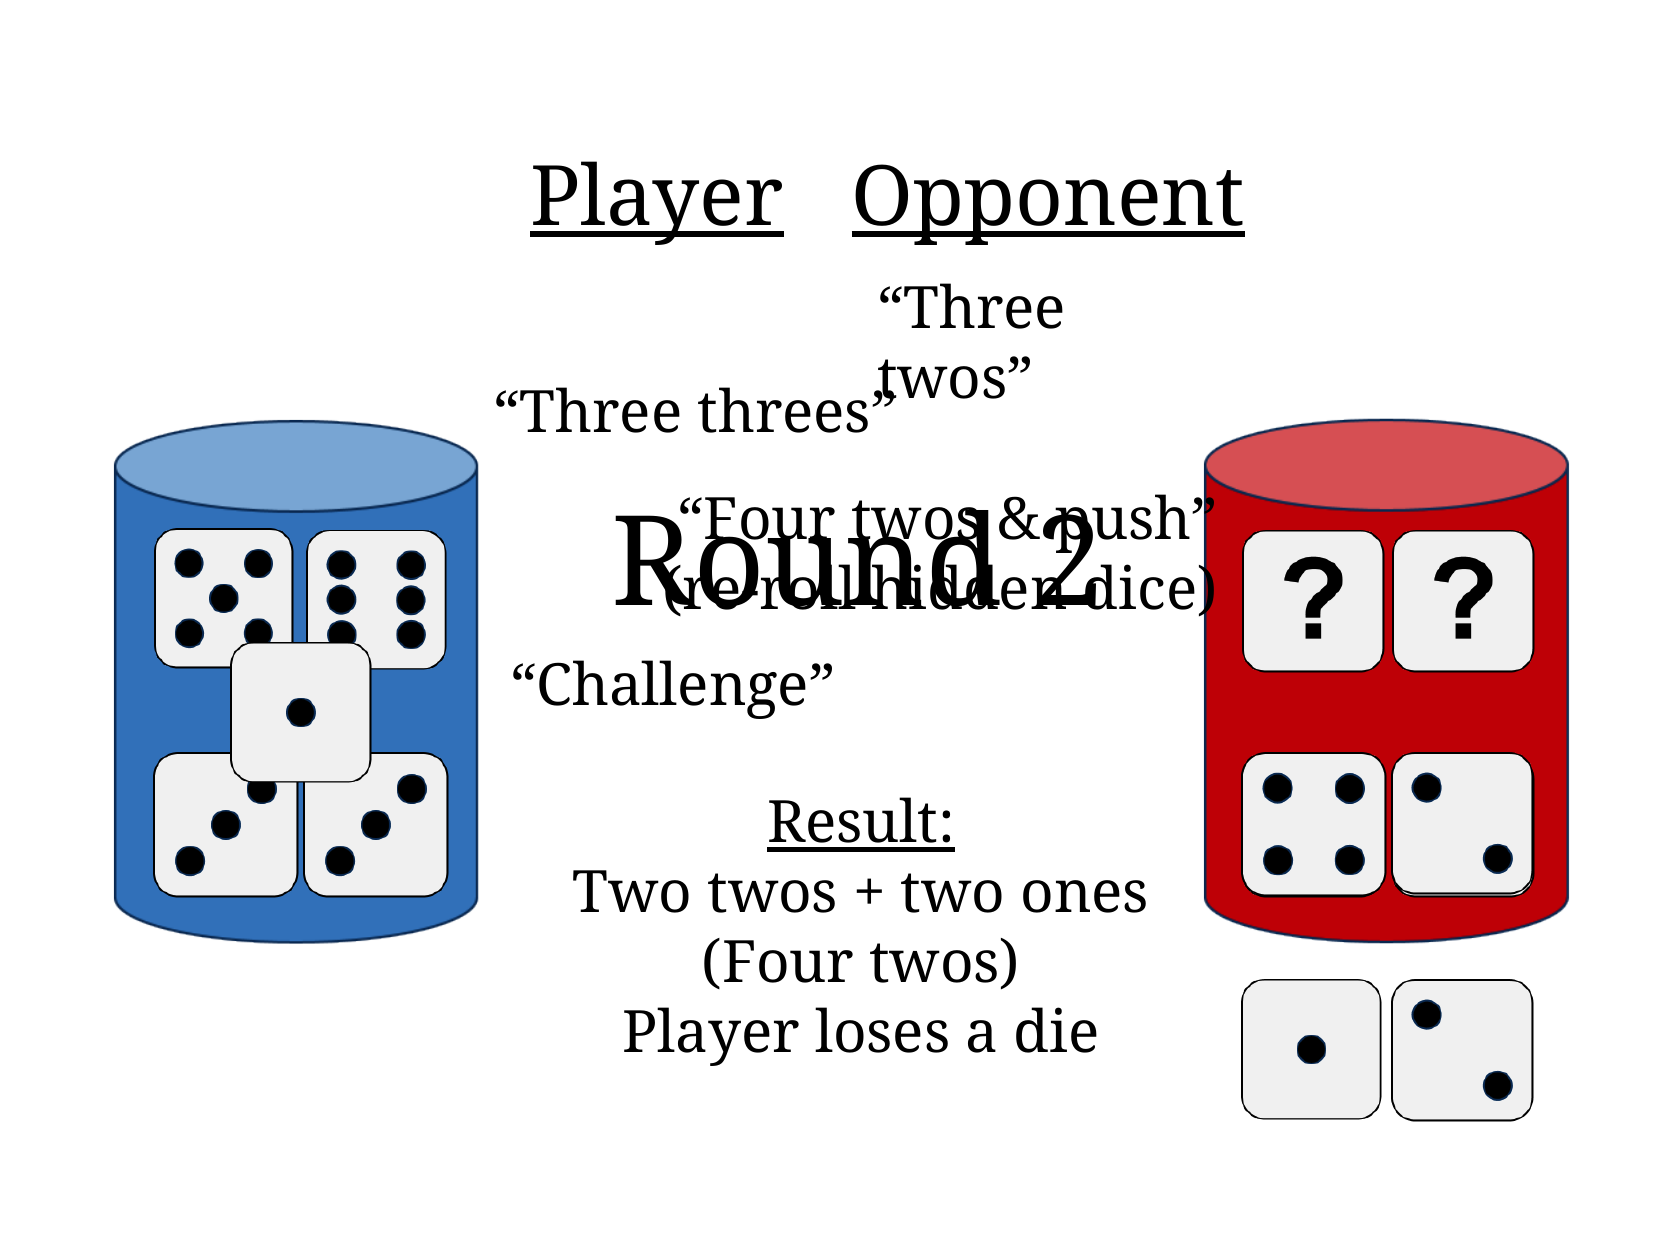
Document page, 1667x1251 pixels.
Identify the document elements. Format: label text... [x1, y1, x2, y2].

picture [102, 412, 488, 952]
text_box Round 2 [596, 472, 1099, 638]
text_box Player [515, 134, 777, 250]
text_box Result: Two twos + two ones (Four twos) Player loses a die [558, 777, 1127, 1072]
picture [1388, 974, 1538, 1126]
text_box Opponent [836, 134, 1237, 250]
text_box “Three twos” [862, 262, 1238, 348]
text_box “Three threes” [478, 367, 881, 453]
picture [1200, 568, 1208, 613]
text_box “Challenge” [495, 639, 828, 725]
picture [1237, 974, 1386, 1126]
picture [1200, 412, 1576, 949]
text_box “Four twos & push” (re-roll hidden dice) [1099, 473, 1199, 629]
